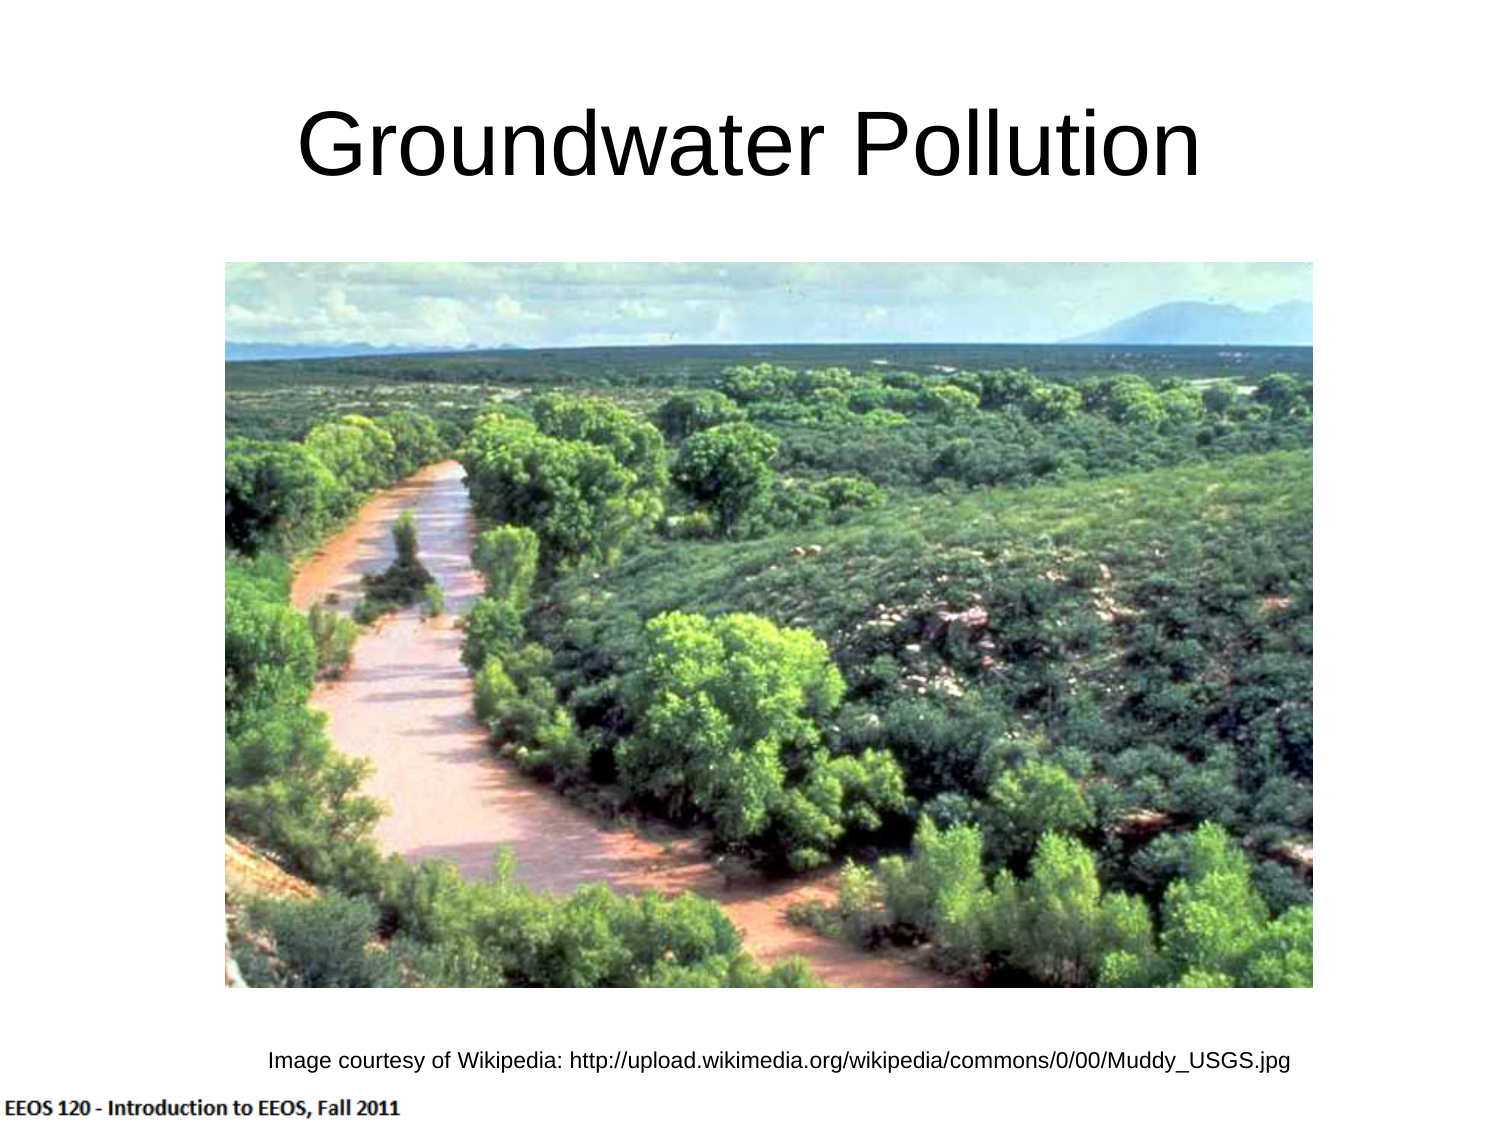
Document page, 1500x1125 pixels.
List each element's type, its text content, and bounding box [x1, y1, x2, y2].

list [75, 262, 1426, 1006]
title Groundwater Pollution [75, 45, 1426, 233]
picture [0, 1090, 405, 1125]
text_box Image courtesy of Wikipedia: http://upload.wikimedia.org/wikipedia/commons/0/00/Muddy_USGS.jpg [253, 1037, 1307, 1081]
picture [225, 262, 1313, 988]
